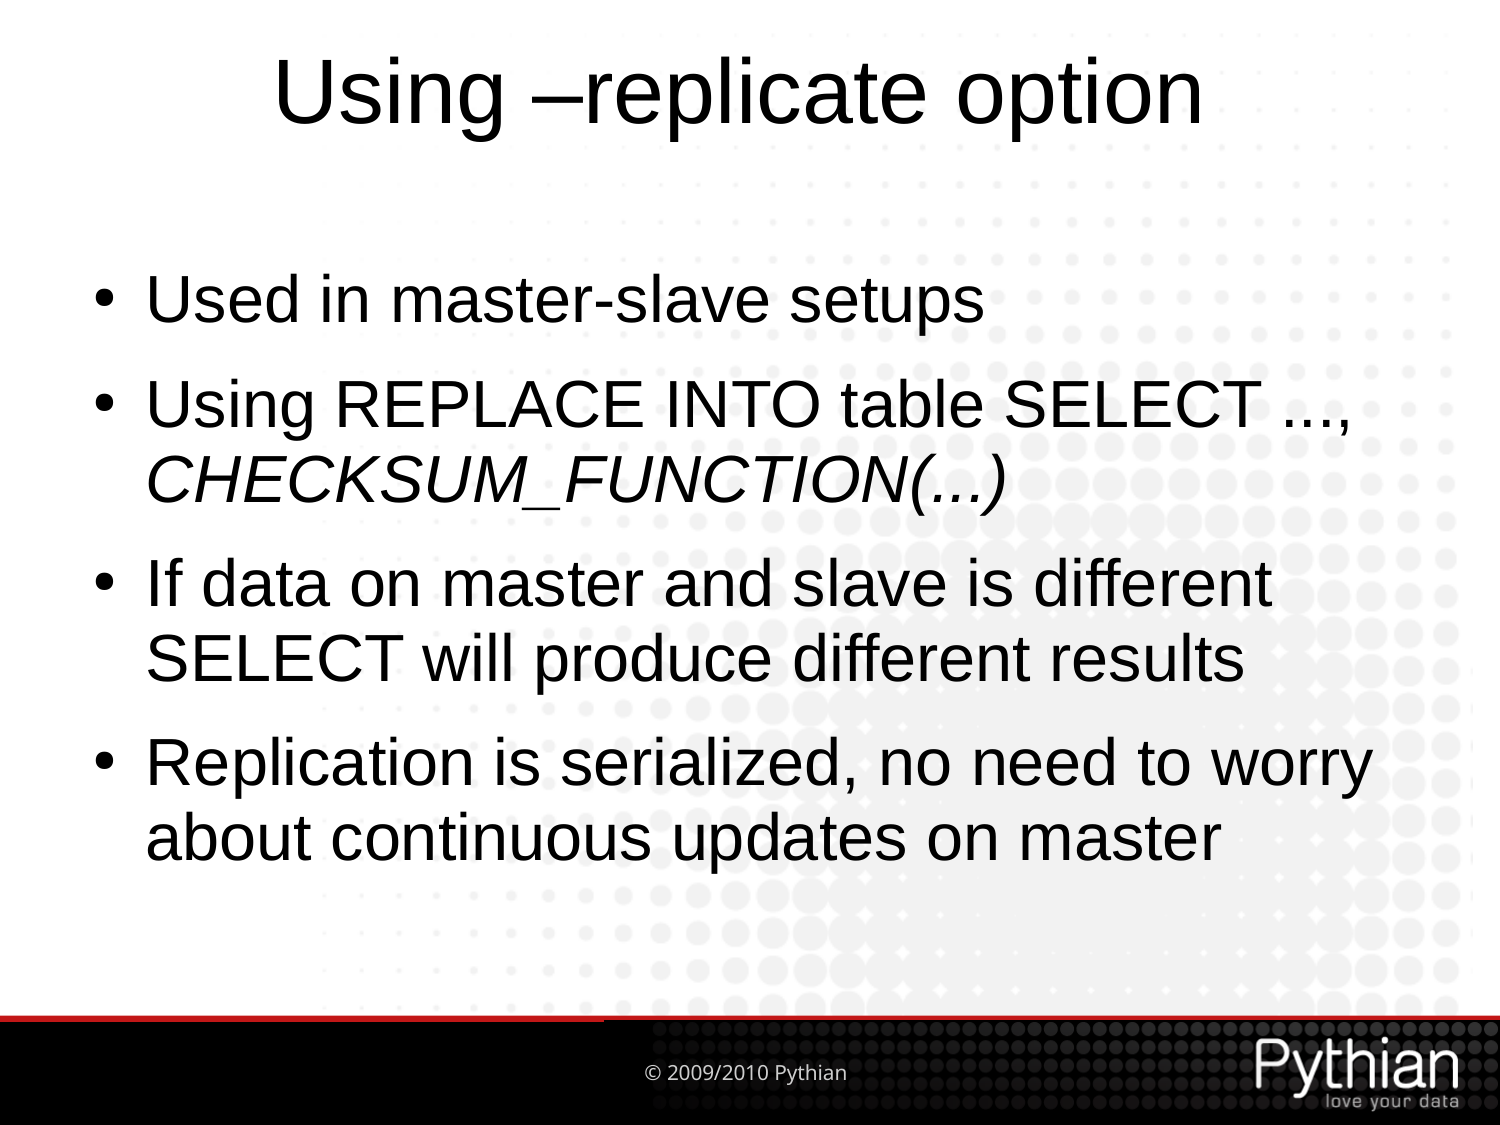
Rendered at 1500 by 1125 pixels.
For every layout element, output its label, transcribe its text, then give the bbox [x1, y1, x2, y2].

picture [604, 1020, 1500, 1125]
list Used in master-slave setups Using REPLACE INTO table SELECT ..., CHECKSUM_FUNCTION(...) If data on master and slave is different SELECT will produce different results Replication is serialized, no need to worry about continuous updates on master [75, 262, 1425, 991]
picture [314, 32, 1473, 1015]
title Using –replicate option [72, 36, 1407, 147]
